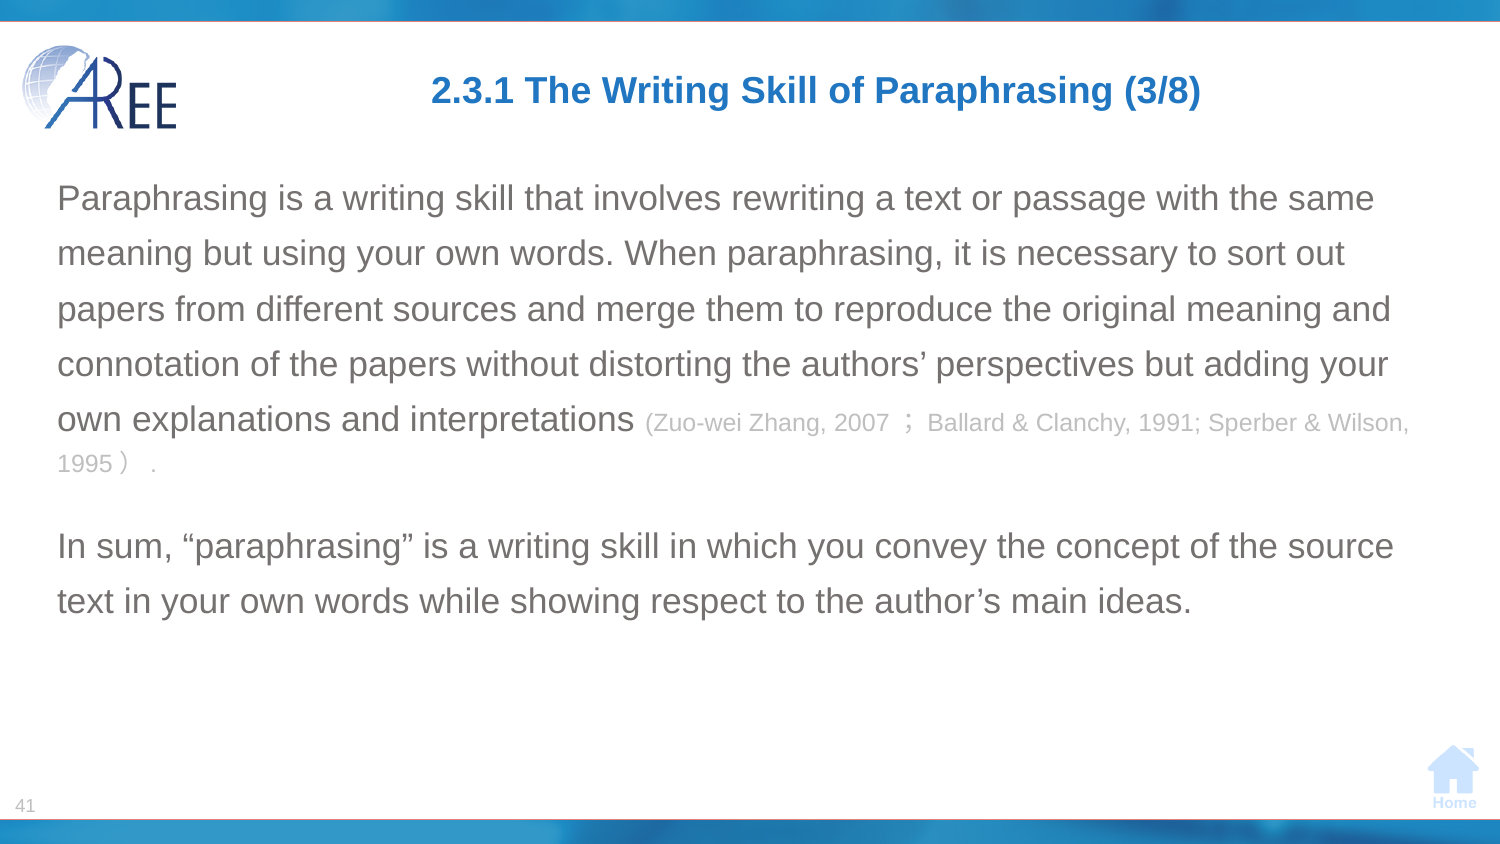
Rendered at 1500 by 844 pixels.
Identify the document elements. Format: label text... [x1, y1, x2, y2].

title 2.3.1 The Writing Skill of Paraphrasing (3/8) [415, 63, 1466, 155]
list Paraphrasing is a writing skill that involves rewriting a text or passage with the same meaning but using your own words. When paraphrasing, it is necessary to sort out papers from different sources and merge them to reproduce the original meaning and connotation of the papers without distorting the authors’ perspectives but adding your own explanations and interpretations (Zuo-wei Zhang, 2007；Ballard & Clanchy, 1991; Sperber & Wilson, 1995）. In sum, “paraphrasing” is a writing skill in which you convey the concept of the source text in your own words while showing respect to the author’s main ideas. [42, 154, 1465, 783]
text_box 41 [0, 782, 338, 827]
